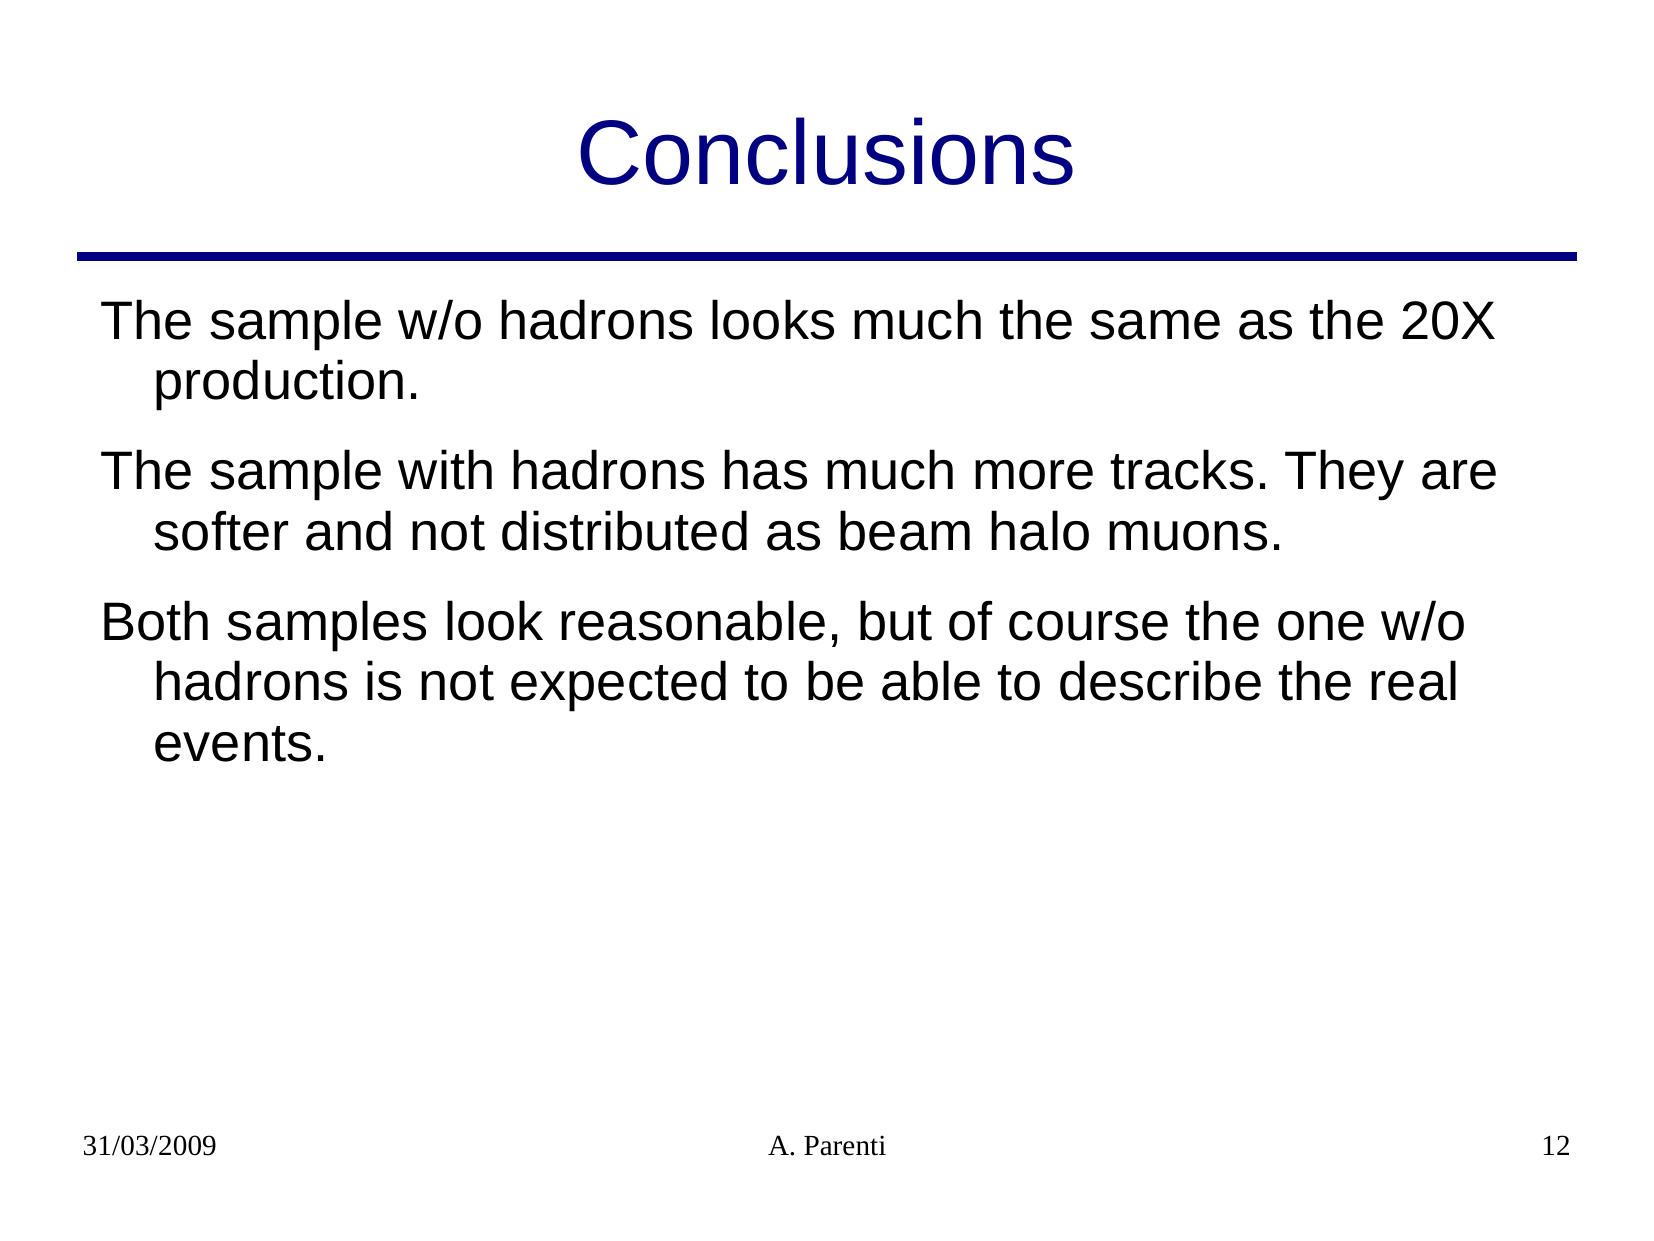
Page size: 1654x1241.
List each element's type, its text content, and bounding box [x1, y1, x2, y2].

title Conclusions [82, 49, 1571, 257]
list The sample w/o hadrons looks much the same as the 20X production. The sample with hadrons has much more tracks. They are softer and not distributed as beam halo muons. Both samples look reasonable, but of course the one w/o hadrons is not expected to be able to describe the real events. [82, 290, 1571, 1109]
